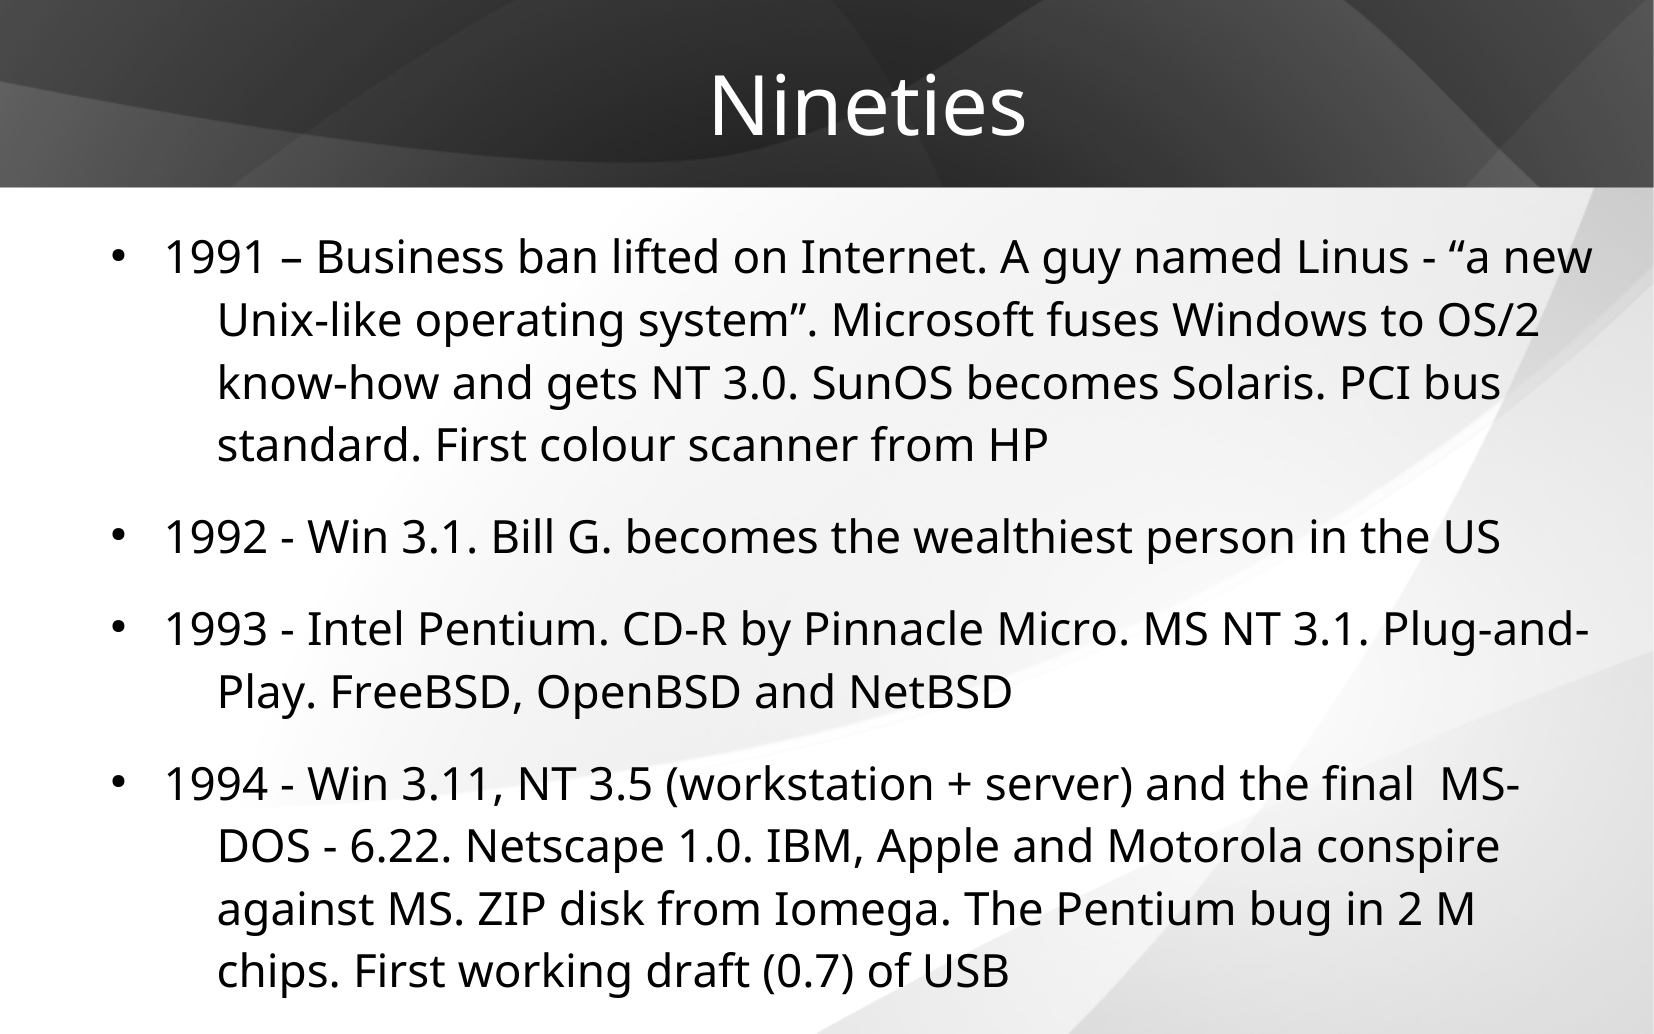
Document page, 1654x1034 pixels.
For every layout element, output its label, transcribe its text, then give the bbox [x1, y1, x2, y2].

list 1991 – Business ban lifted on Internet. A guy named Linus - “a new Unix-like operating system”. Microsoft fuses Windows to OS/2 know-how and gets NT 3.0. SunOS becomes Solaris. PCI bus standard. First colour scanner from HP 1992 - Win 3.1. Bill G. becomes the wealthiest person in the US 1993 - Intel Pentium. CD-R by Pinnacle Micro. MS NT 3.1. Plug-and-Play. FreeBSD, OpenBSD and NetBSD 1994 - Win 3.11, NT 3.5 (workstation + server) and the final MS-DOS - 6.22. Netscape 1.0. IBM, Apple and Motorola conspire against MS. ZIP disk from Iomega. The Pentium bug in 2 M chips. First working draft (0.7) of USB [75, 225, 1613, 1034]
title Nineties [124, 0, 1613, 208]
picture [0, 0, 1654, 1034]
